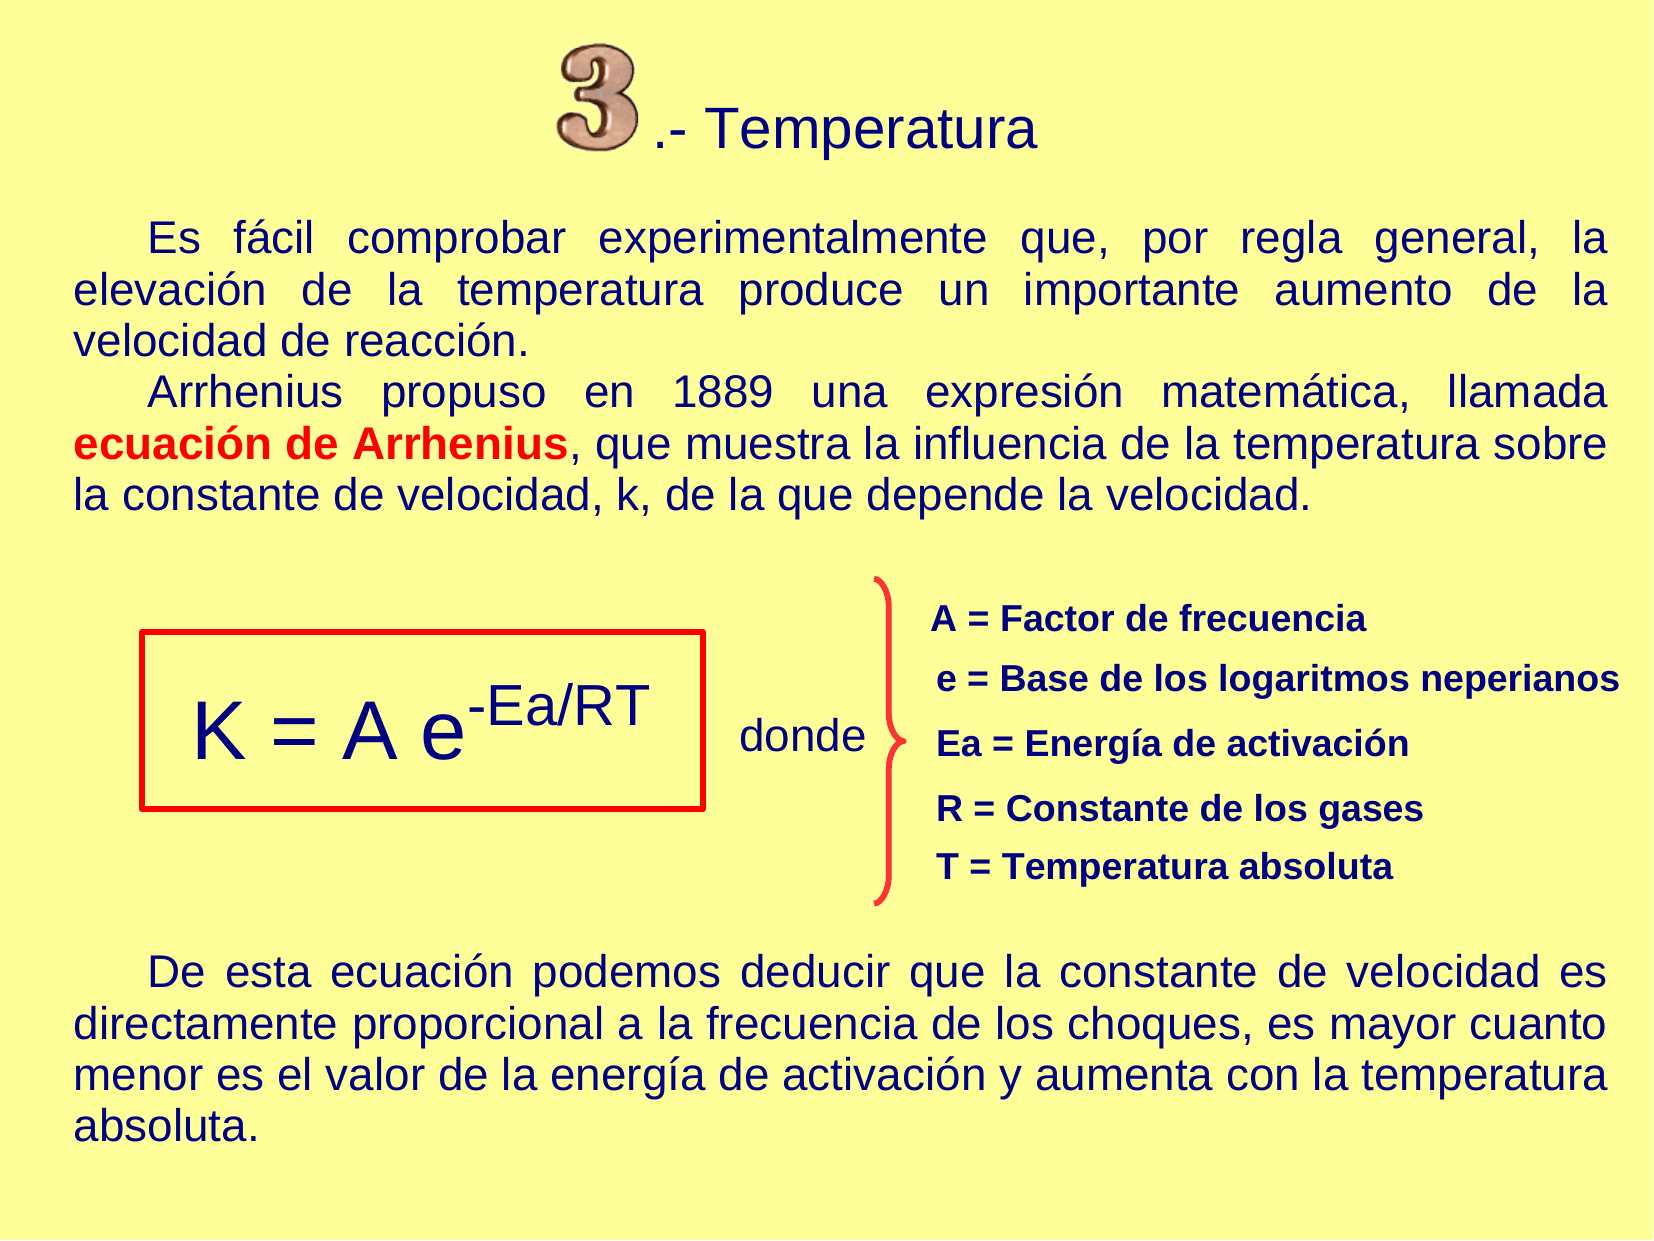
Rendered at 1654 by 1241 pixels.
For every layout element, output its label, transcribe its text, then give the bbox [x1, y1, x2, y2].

text_box R = Constante de los gases [921, 779, 1453, 838]
text_box .- Temperatura [637, 88, 1229, 169]
text_box donde [892, 750, 898, 780]
text_box K = A e-Ea/RT [177, 661, 691, 792]
text_box e = Base de los logaritmos neperianos [921, 649, 1654, 708]
picture [536, 29, 656, 155]
text_box donde [708, 690, 895, 780]
text_box T = Temperatura absoluta [921, 838, 1483, 897]
text_box Es fácil comprobar experimentalmente que, por regla general, la elevación de la temperatura produce un importante aumento de la velocidad de reacción. Arrhenius propuso en 1889 una expresión matemática, llamada ecuación de Arrhenius, que muestra la influencia de la temperatura sobre la constante de velocidad, k, de la que depende la velocidad. [59, 200, 1625, 528]
text_box donde [892, 690, 898, 732]
text_box [141, 631, 703, 810]
text_box A = Factor de frecuencia [915, 590, 1388, 649]
text_box Ea = Energía de activación [921, 714, 1483, 773]
text_box De esta ecuación podemos deducir que la constante de velocidad es directamente proporcional a la frecuencia de los choques, es mayor cuanto menor es el valor de la energía de activación y aumenta con la temperatura absoluta. [59, 938, 1625, 1158]
